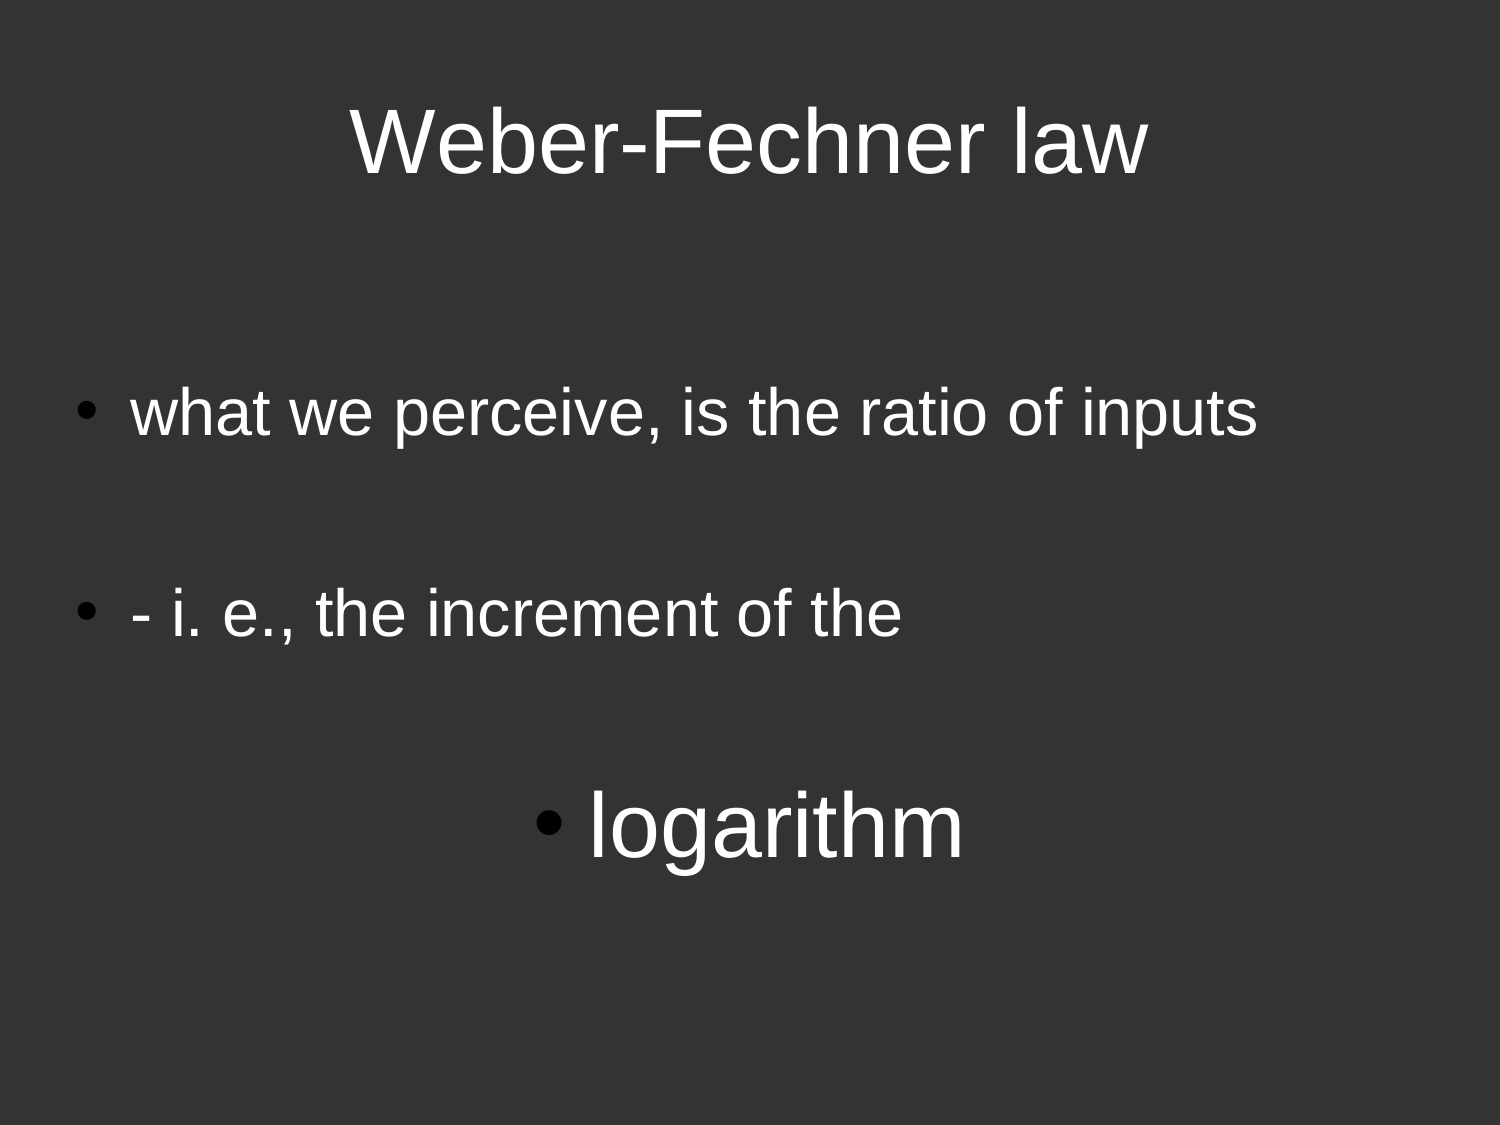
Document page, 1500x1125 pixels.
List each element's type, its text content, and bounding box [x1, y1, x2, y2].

title Weber-Fechner law [75, 21, 1425, 257]
list what we perceive, is the ratio of inputs - i. e., the increment of the logarithm [75, 262, 1425, 1005]
